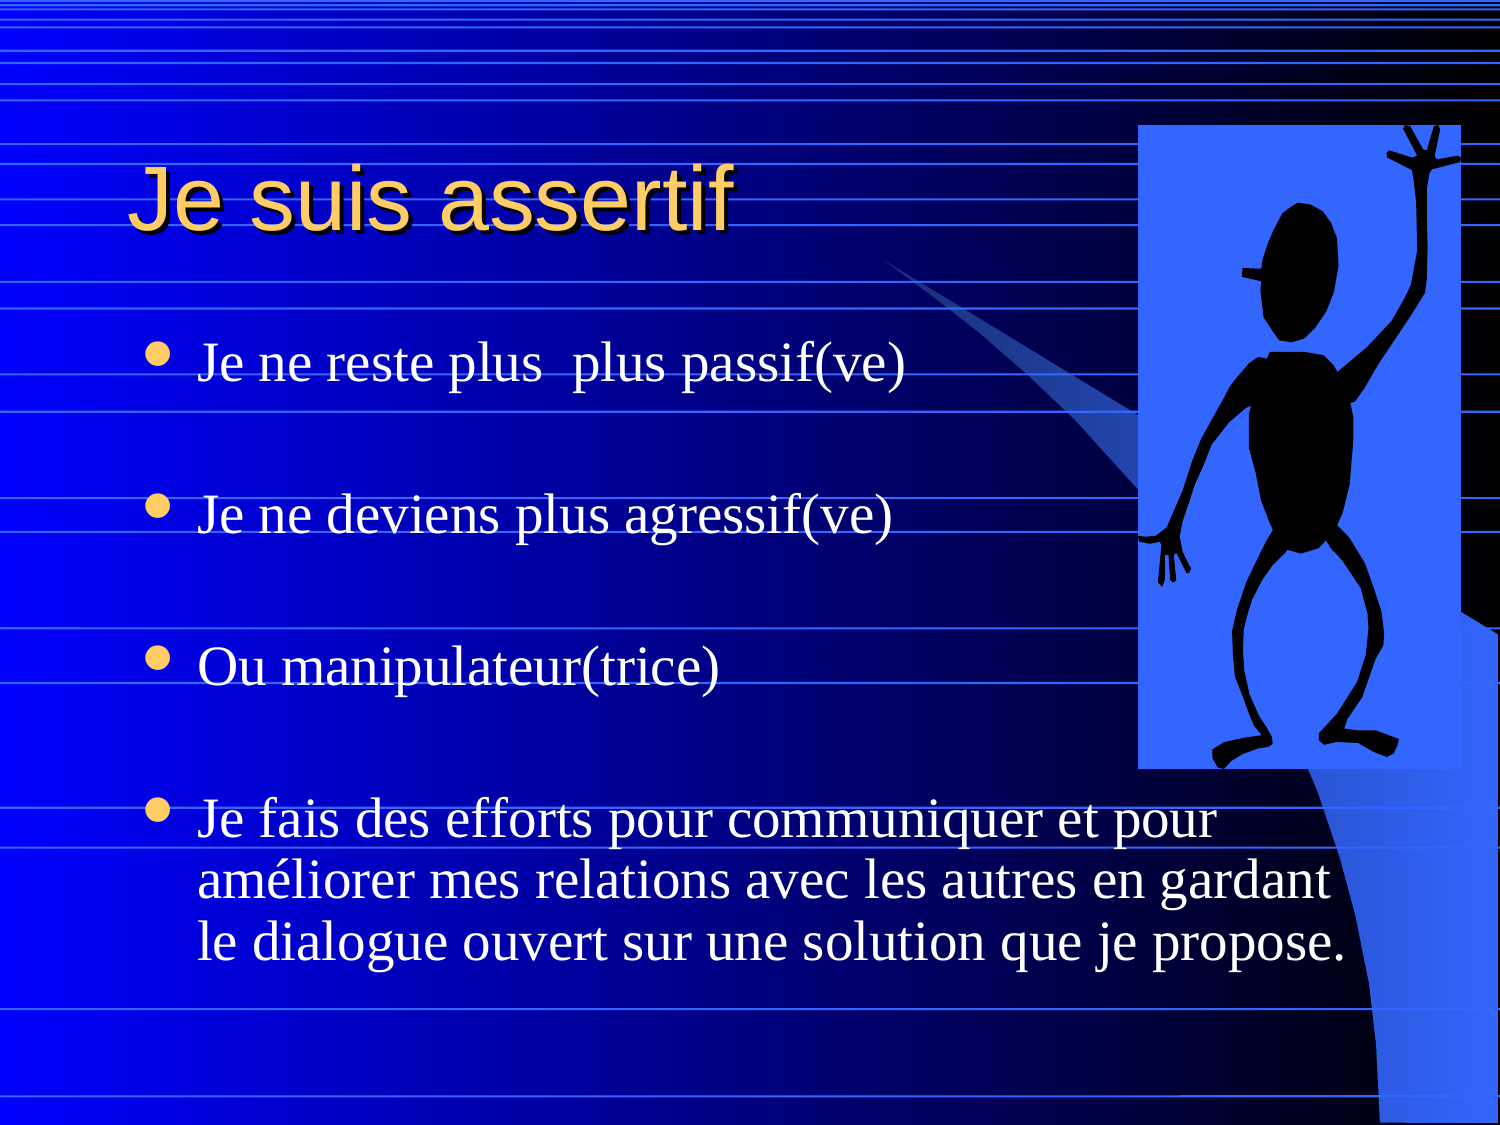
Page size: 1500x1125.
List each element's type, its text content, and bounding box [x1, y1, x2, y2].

picture [1137, 125, 1462, 770]
list Je ne reste plus plus passif(ve) Je ne deviens plus agressif(ve) Ou manipulateur(trice) Je fais des efforts pour communiquer et pour améliorer mes relations avec les autres en gardant le dialogue ouvert sur une solution que je propose. [111, 324, 1387, 1000]
title Je suis assertif [111, 99, 1438, 288]
